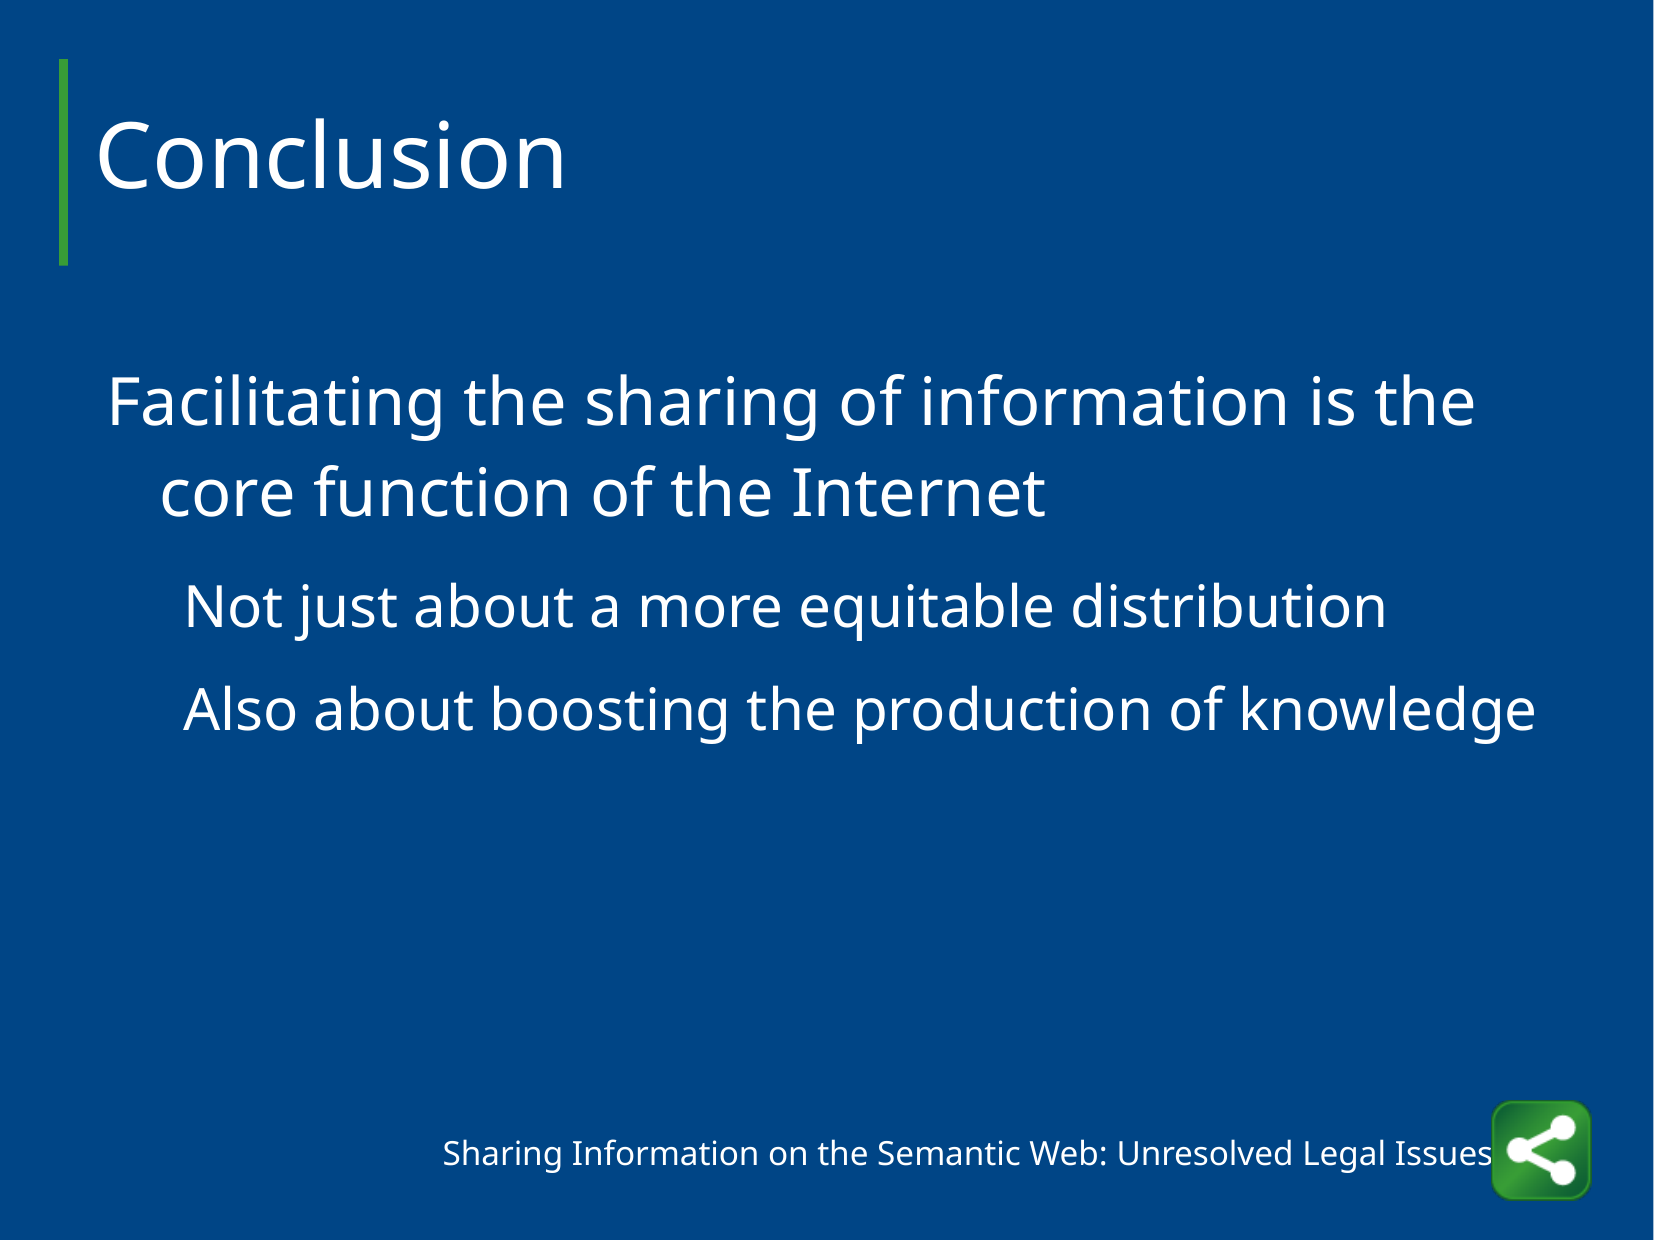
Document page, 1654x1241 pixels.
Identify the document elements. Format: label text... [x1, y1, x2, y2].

picture [1491, 1100, 1592, 1201]
title Conclusion [94, 56, 1577, 250]
list Facilitating the sharing of information is the core function of the Internet Not just about a more equitable distribution Also about boosting the production of knowledge [88, 354, 1577, 1078]
